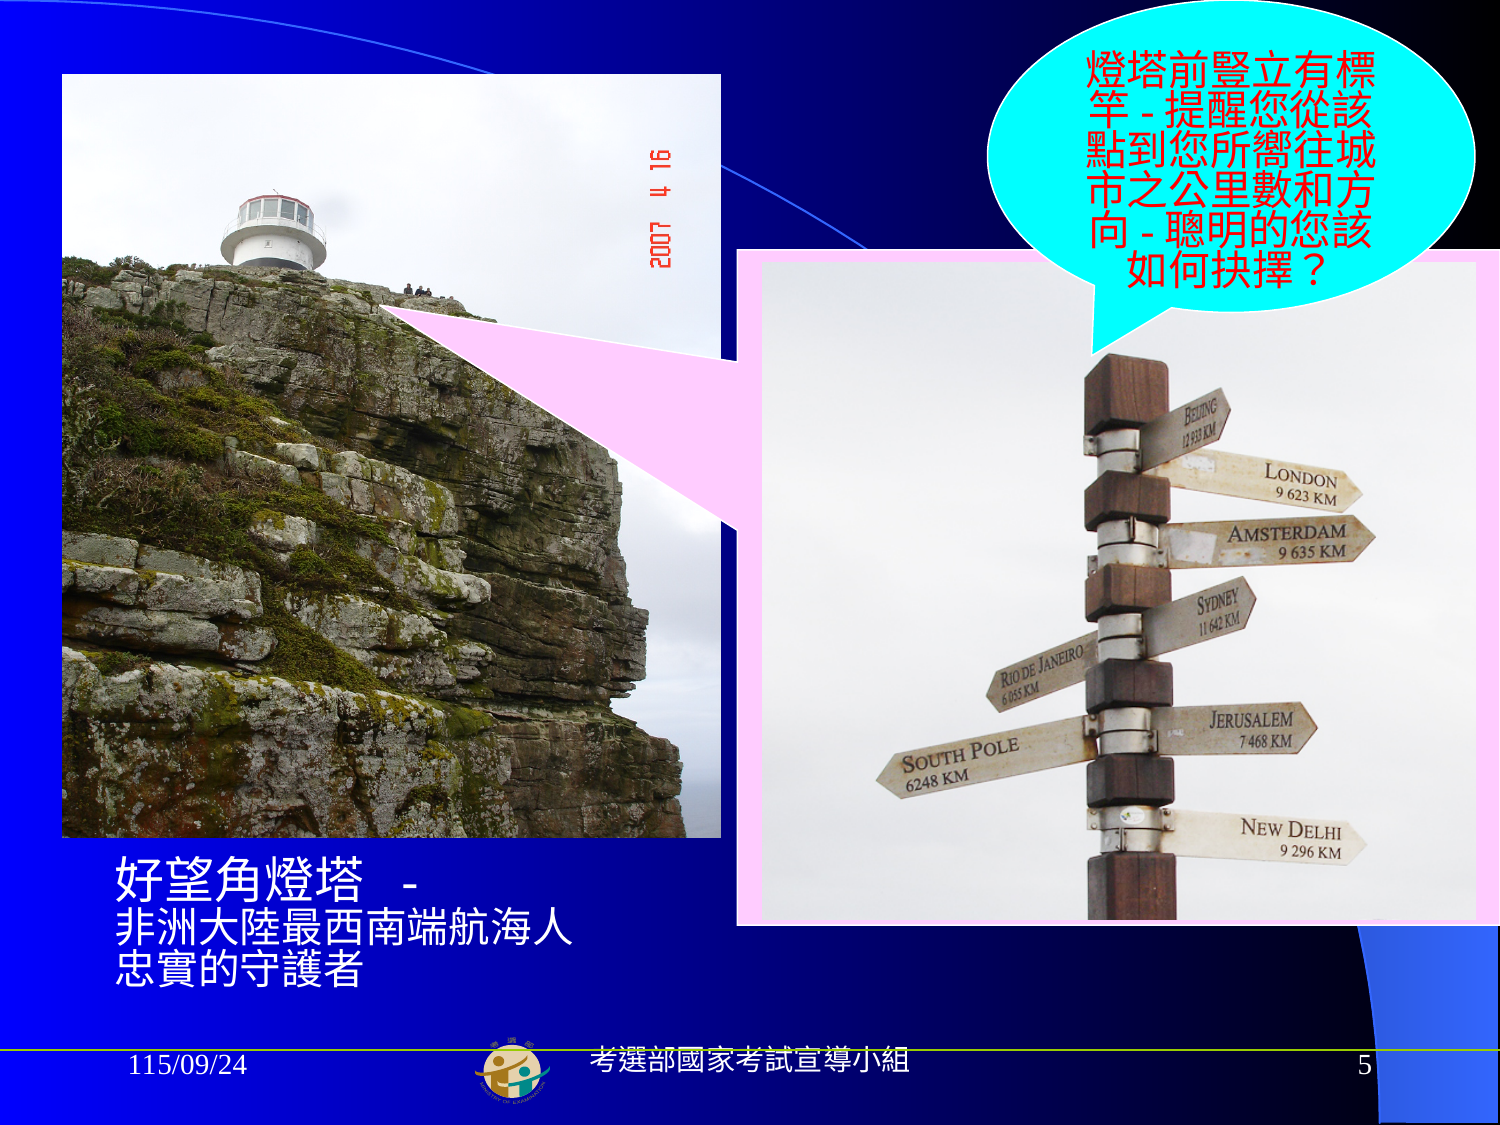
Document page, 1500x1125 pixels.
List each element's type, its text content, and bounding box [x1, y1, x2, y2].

text_box 好望角燈塔 - 非洲大陸最西南端航海人忠實的守護者 [99, 849, 613, 1002]
picture [62, 74, 721, 838]
picture [762, 262, 1476, 920]
text_box 燈塔前豎立有標竿-提醒您從該點到您所嚮往城市之公里數和方向-聰明的您該如何抉擇？ [987, 0, 1475, 356]
text_box [379, 249, 1500, 926]
